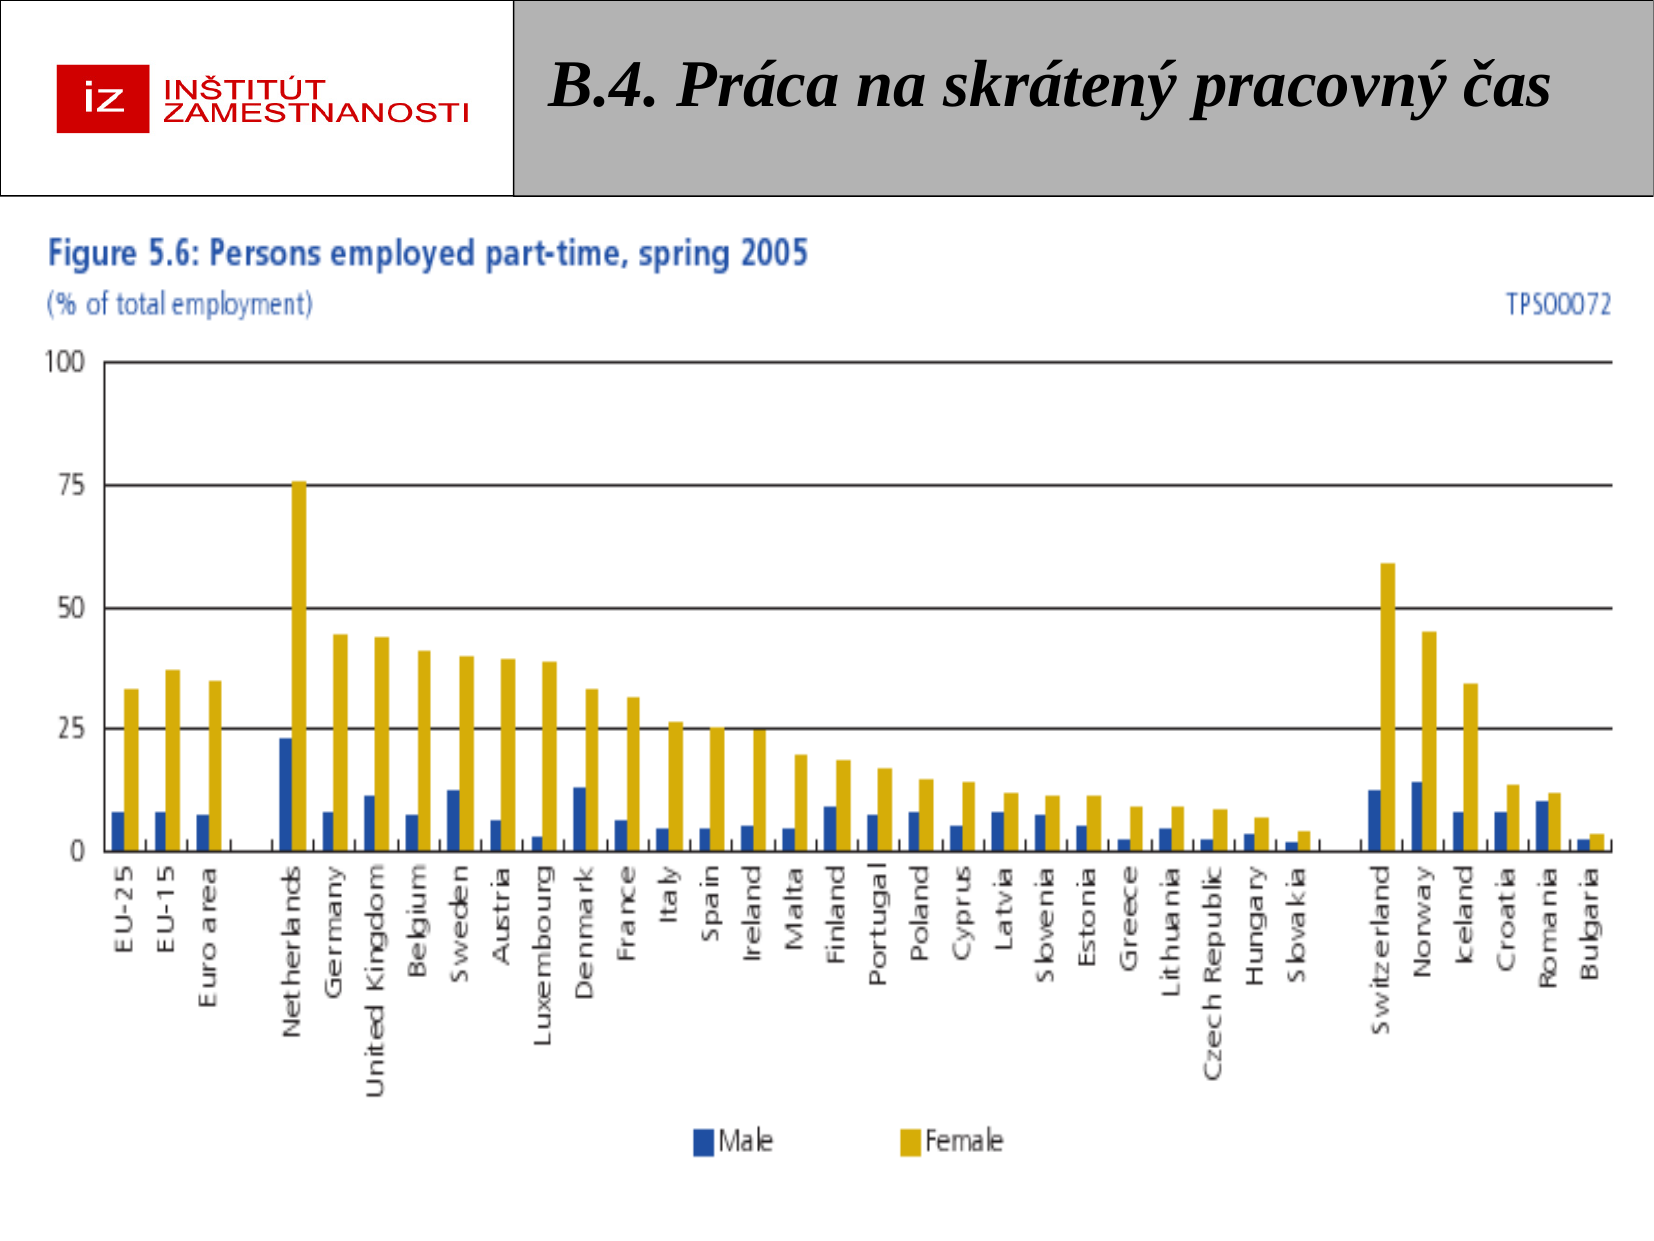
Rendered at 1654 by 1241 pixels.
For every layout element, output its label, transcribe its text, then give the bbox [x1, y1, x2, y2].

picture [17, 206, 1654, 1182]
text_box [0, 0, 1654, 197]
picture [5, 5, 513, 190]
text_box B.4. Práca na skrátený pracovný čas [531, 59, 1654, 178]
